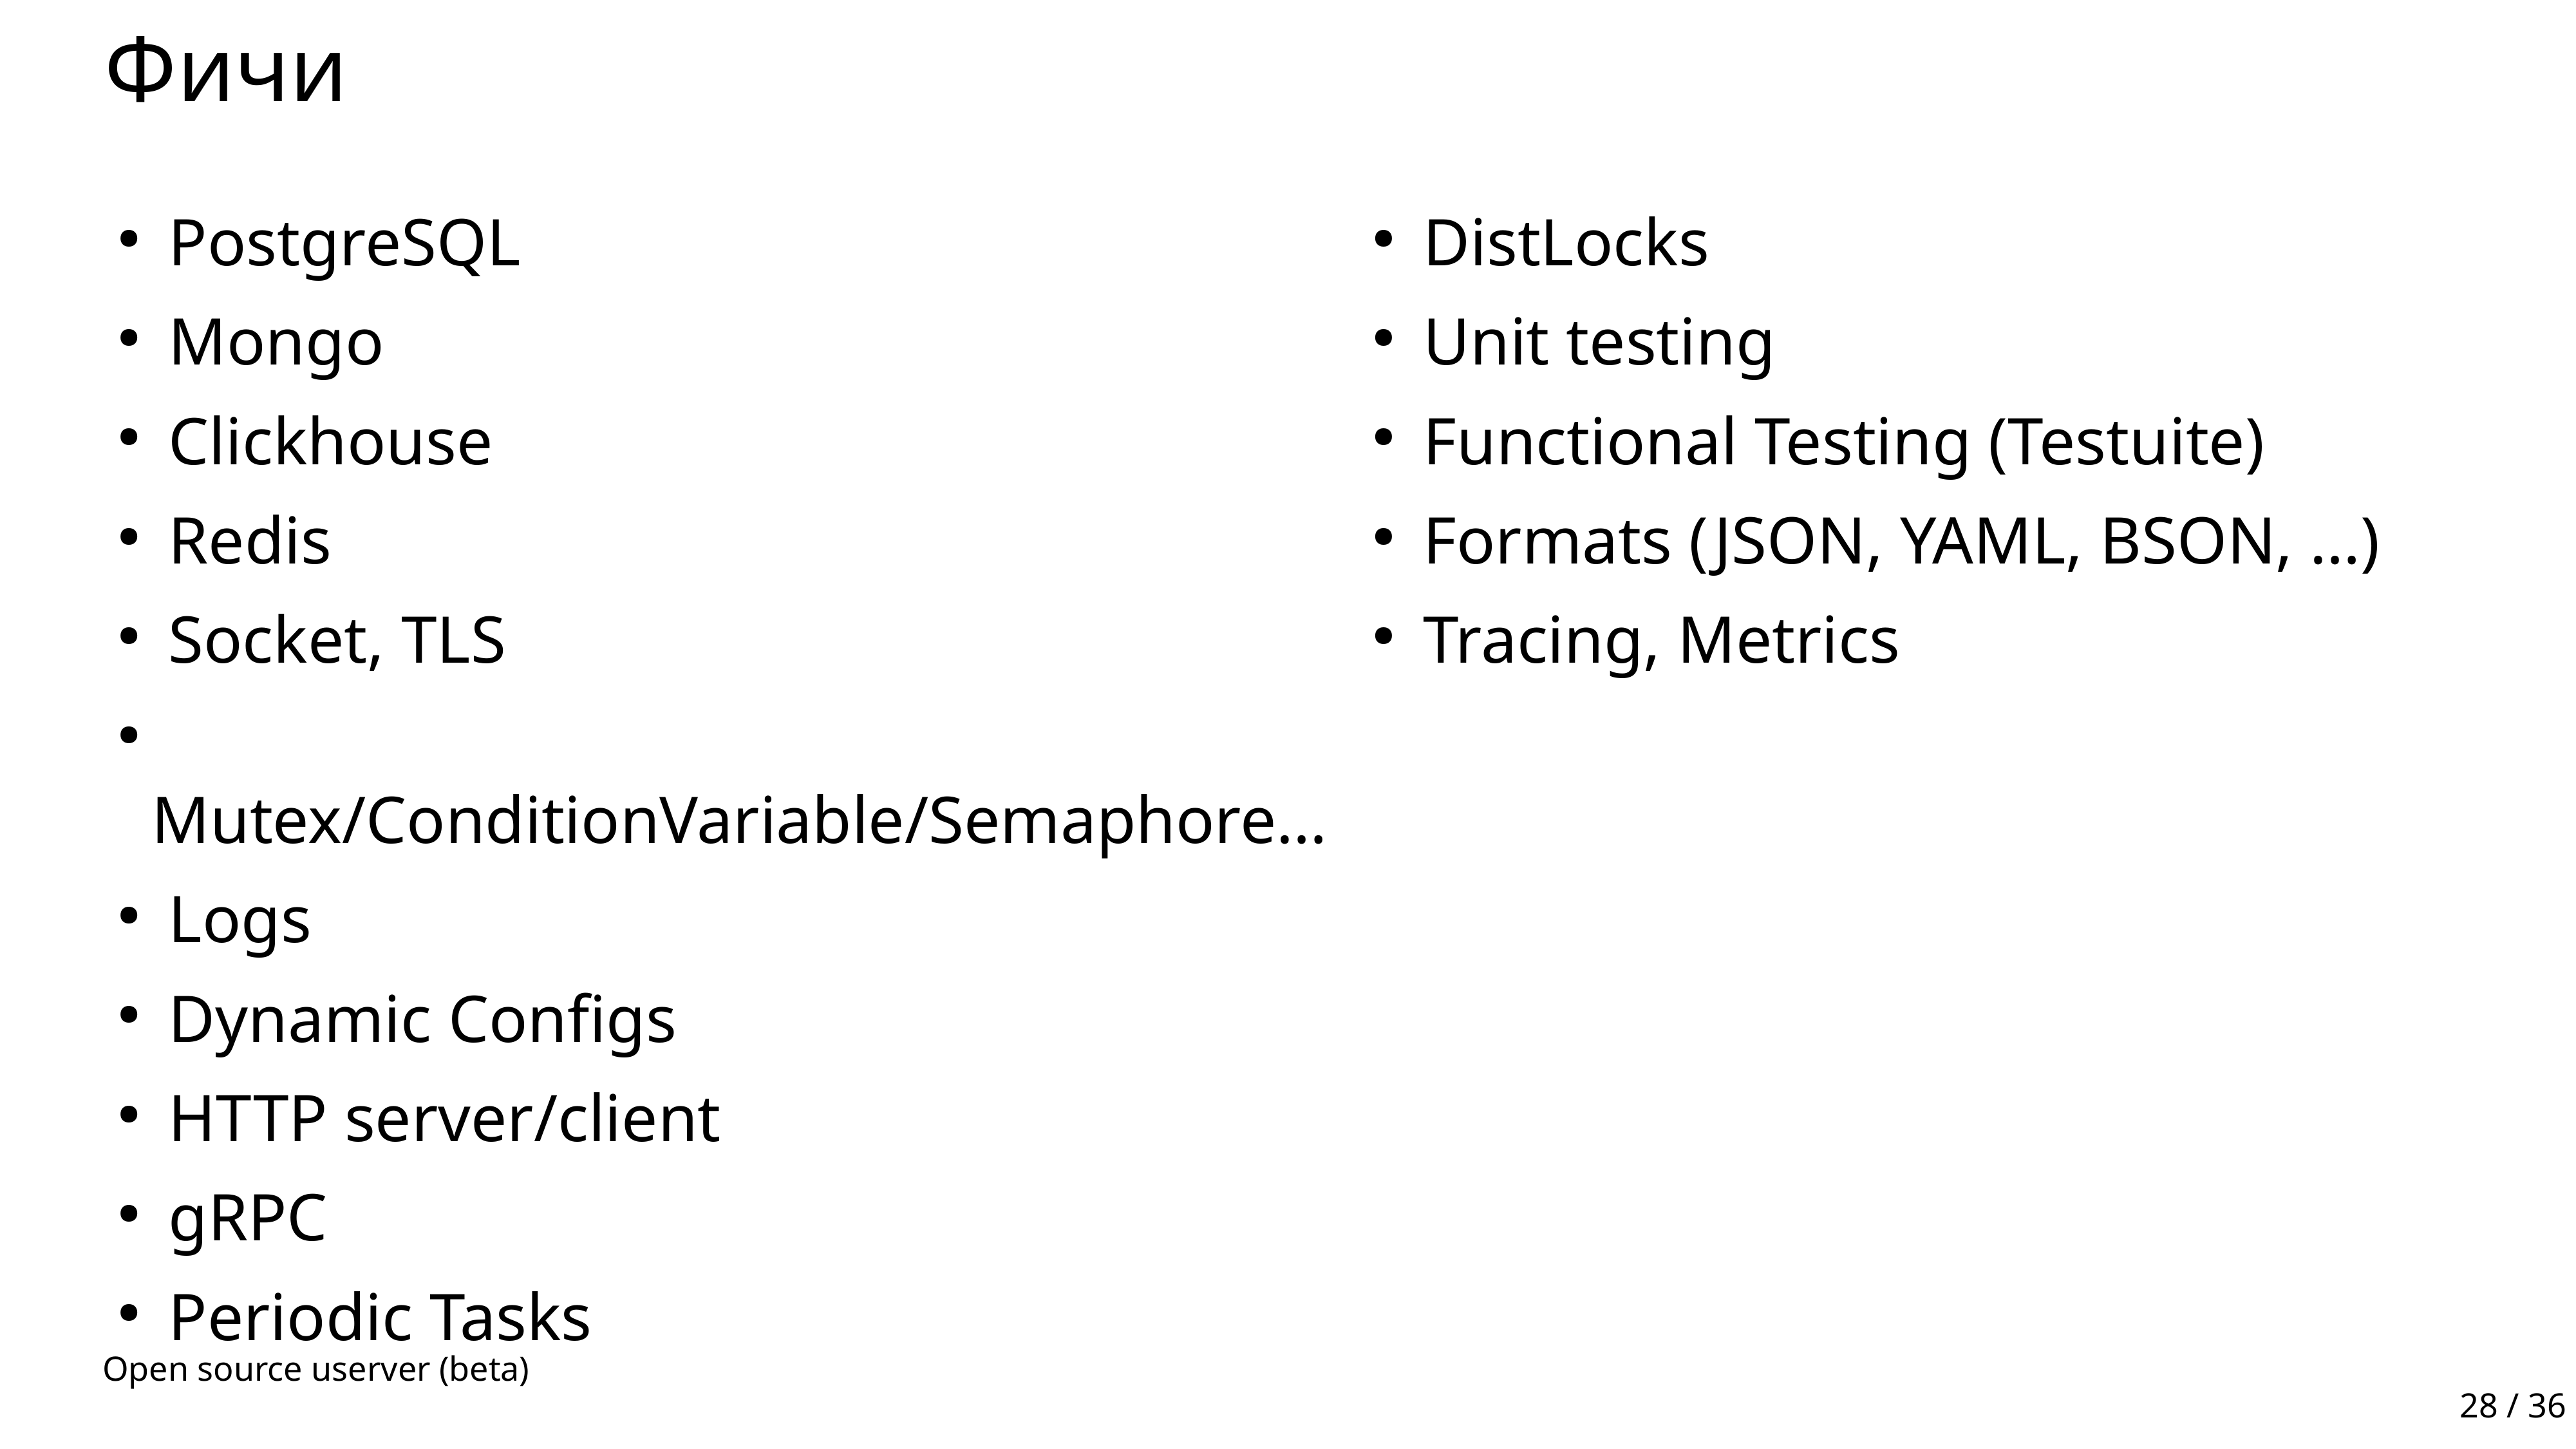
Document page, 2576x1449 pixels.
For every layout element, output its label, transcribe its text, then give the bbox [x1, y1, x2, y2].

list DistLocks Unit testing Functional Testing (Testuite) Formats (JSON, YAML, BSON, …) Tracing, Metrics [1351, 193, 2576, 1361]
list <number> / 36 [1479, 1376, 2576, 1431]
list Open source userver (beta) [93, 1338, 1190, 1393]
title Фичи [95, 19, 2576, 155]
list PostgreSQL Mongo Clickhouse Redis Socket, TLS Mutex/ConditionVariable/Semaphore… Logs Dynamic Configs HTTP server/client gRPC Periodic Tasks [97, 193, 1343, 1361]
